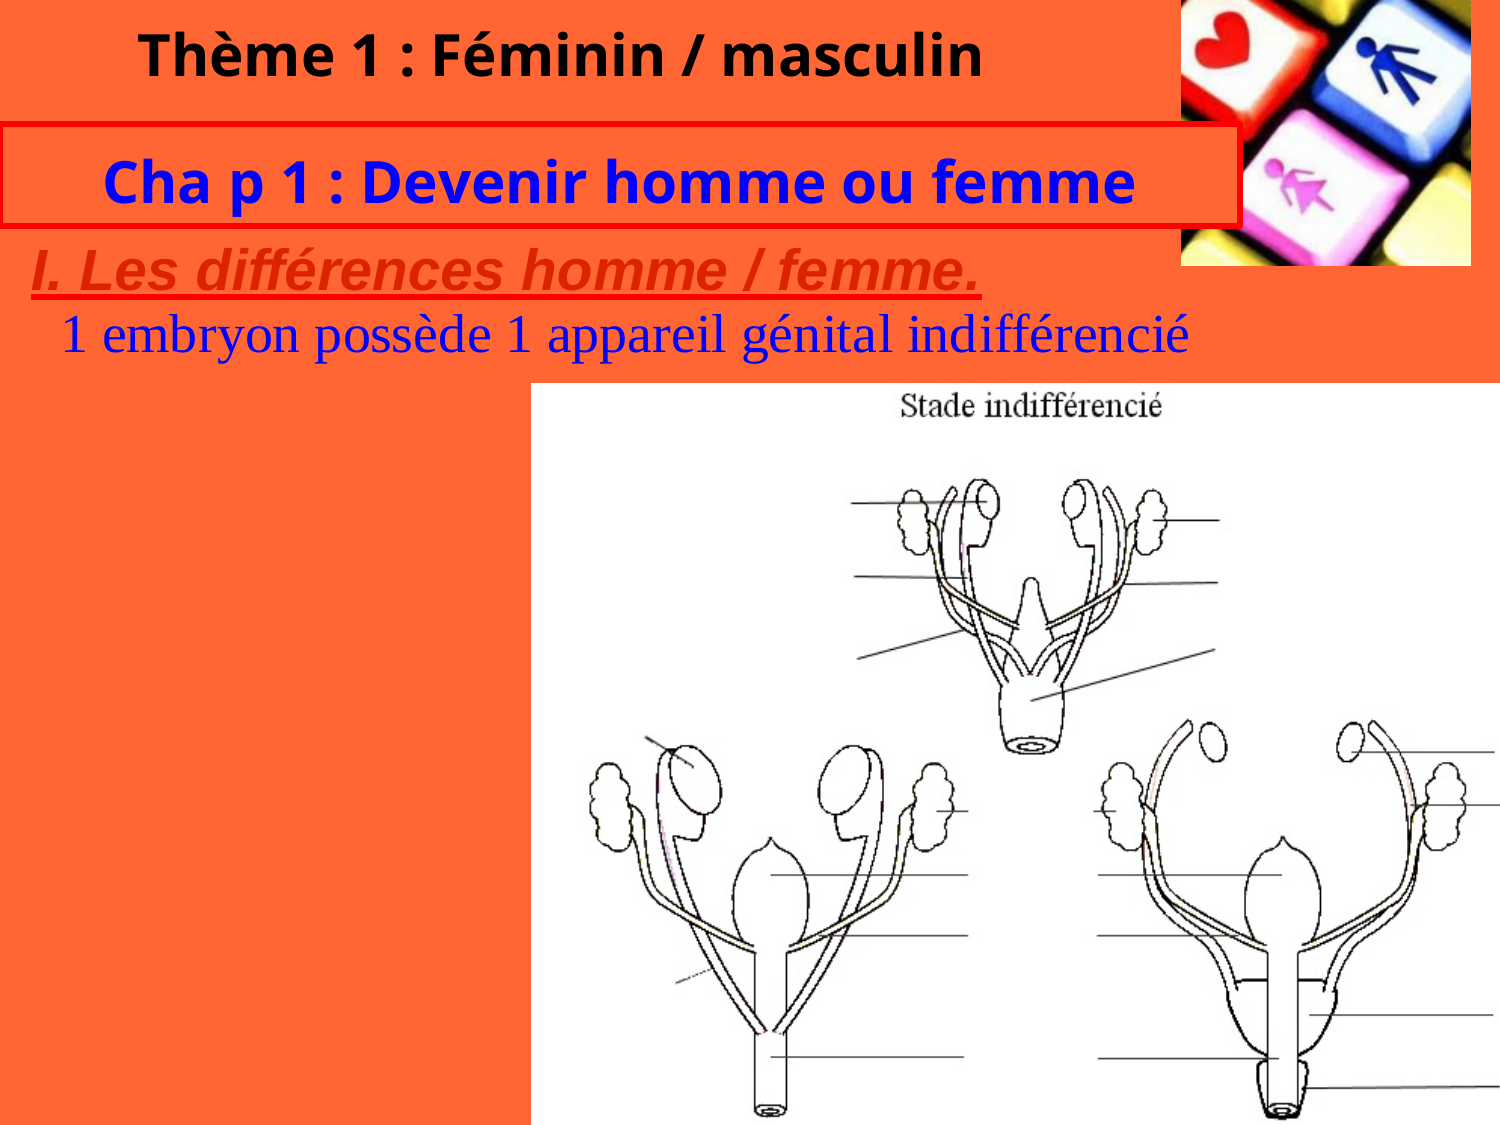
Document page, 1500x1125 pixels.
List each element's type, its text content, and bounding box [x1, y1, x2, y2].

text_box Cha p 1 : Devenir homme ou femme [0, 124, 1241, 226]
picture [531, 383, 1500, 1125]
picture [1181, 0, 1471, 266]
text_box Thème 1 : Féminin / masculin [0, 0, 1122, 96]
chart [29, 236, 1500, 387]
